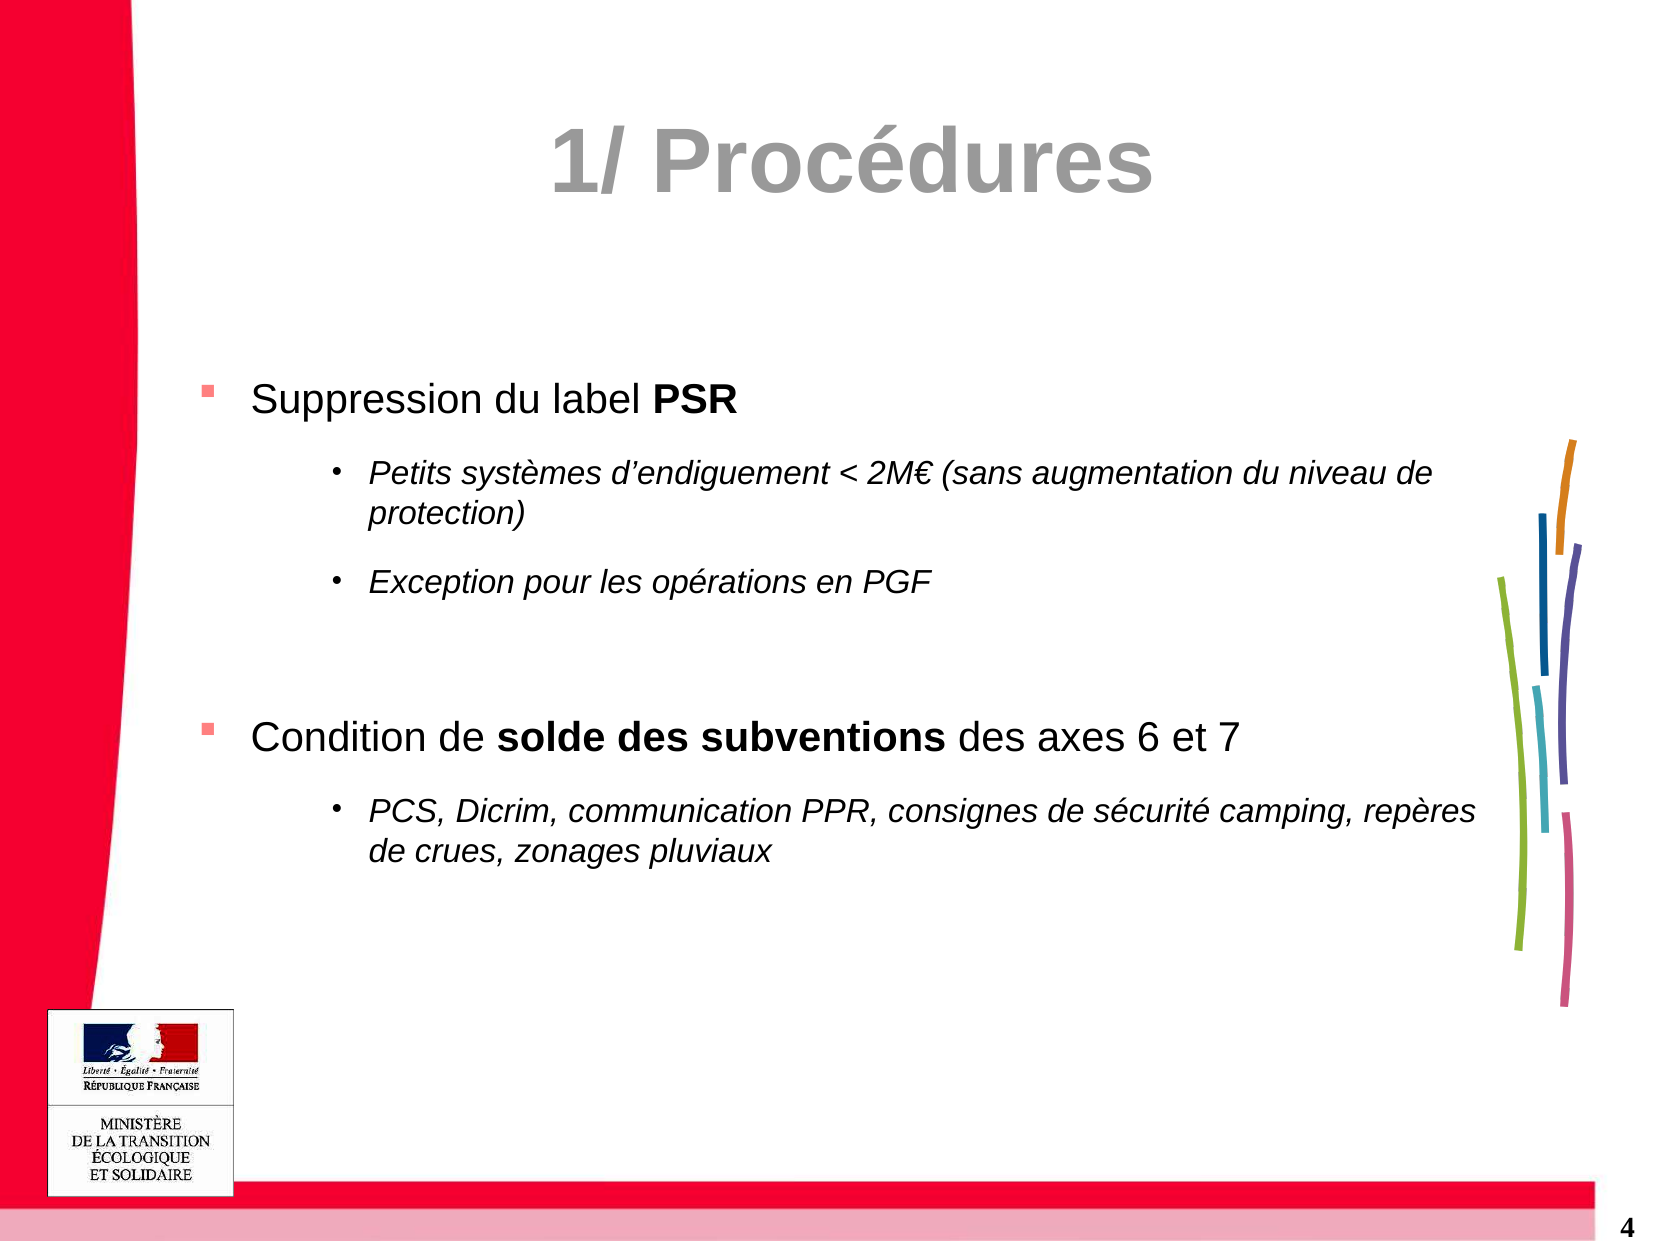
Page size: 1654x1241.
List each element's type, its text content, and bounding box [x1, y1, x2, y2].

text_box <numéro> [1482, 1208, 1636, 1240]
picture [0, 0, 1654, 1241]
text_box Suppression du label PSR Petits systèmes d’endiguement < 2M€ (sans augmentation du niveau de protection) Exception pour les opérations en PGF Condition de solde des subventions des axes 6 et 7 PCS, Dicrim, communication PPR, consignes de sécurité camping, repères de crues, zonages pluviaux [181, 368, 1511, 1187]
text_box 1/ Procédures [136, 56, 1571, 249]
